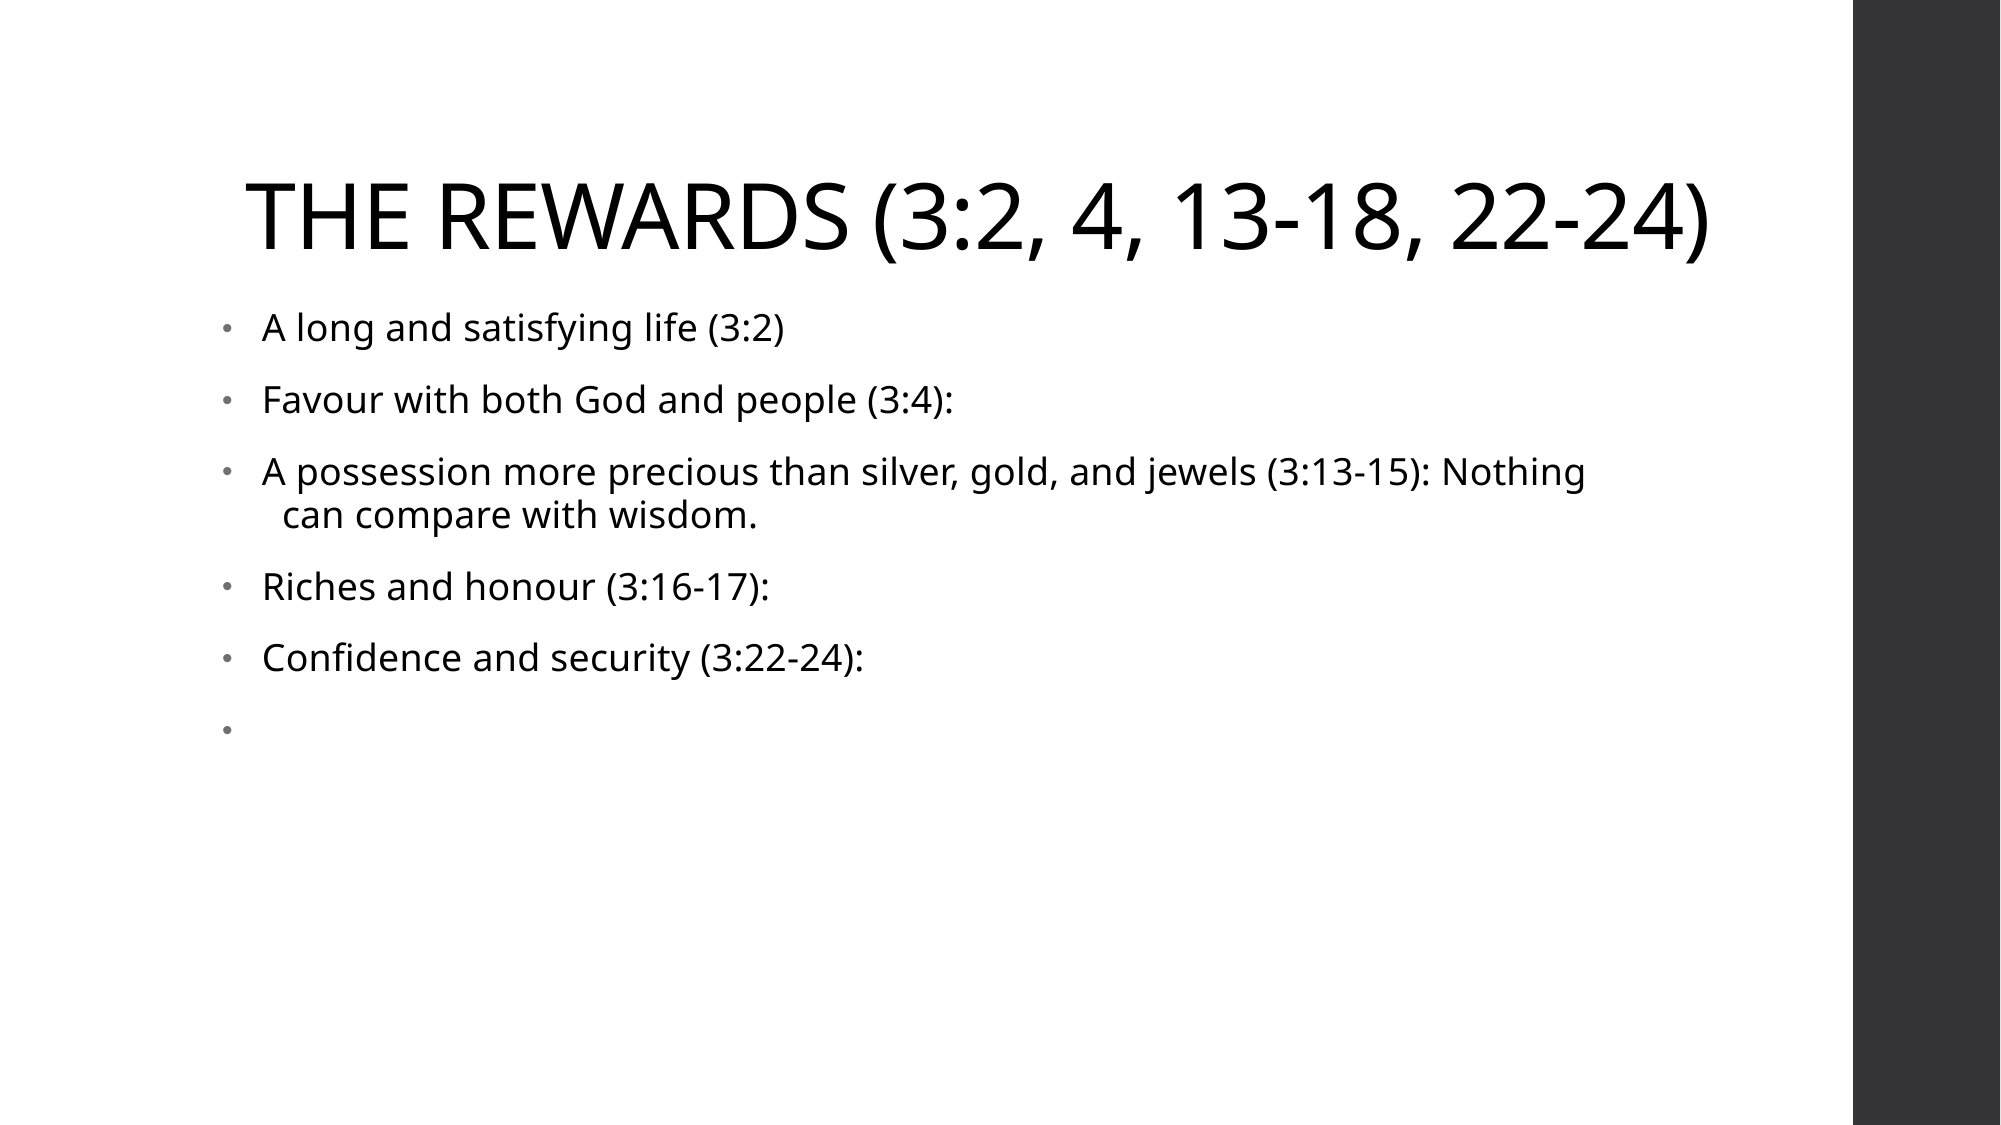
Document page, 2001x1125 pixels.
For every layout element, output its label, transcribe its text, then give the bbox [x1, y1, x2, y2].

title THE REWARDS (3:2, 4, 13-18, 22-24) [206, 60, 1797, 278]
list A long and satisfying life (3:2) Favour with both God and people (3:4): A possession more precious than silver, gold, and jewels (3:13-15): Nothing can compare with wisdom. Riches and honour (3:16-17): Confidence and security (3:22-24): [206, 299, 1617, 1014]
